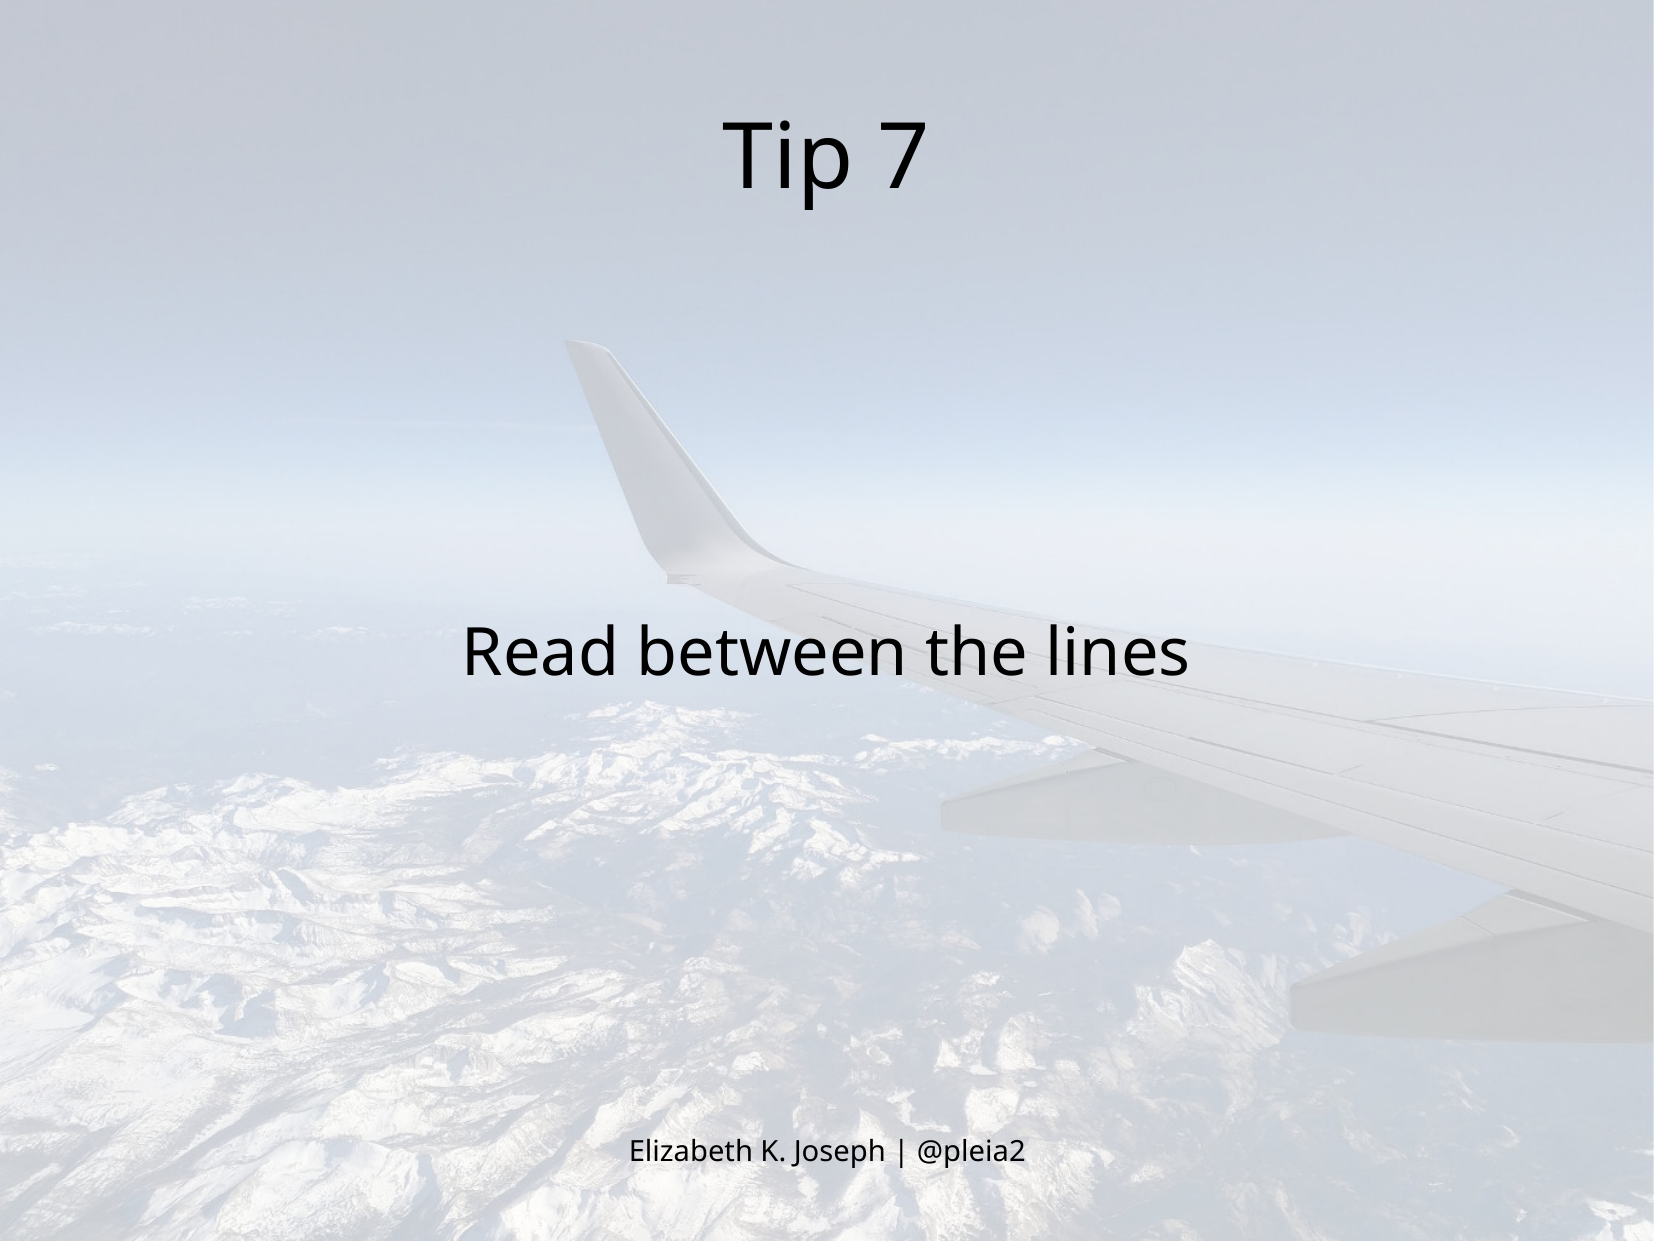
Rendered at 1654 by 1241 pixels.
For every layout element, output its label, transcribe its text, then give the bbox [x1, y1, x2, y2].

title Tip 7 [82, 49, 1571, 257]
picture [0, 0, 1654, 1241]
subtitle Read between the lines [82, 290, 1571, 1010]
